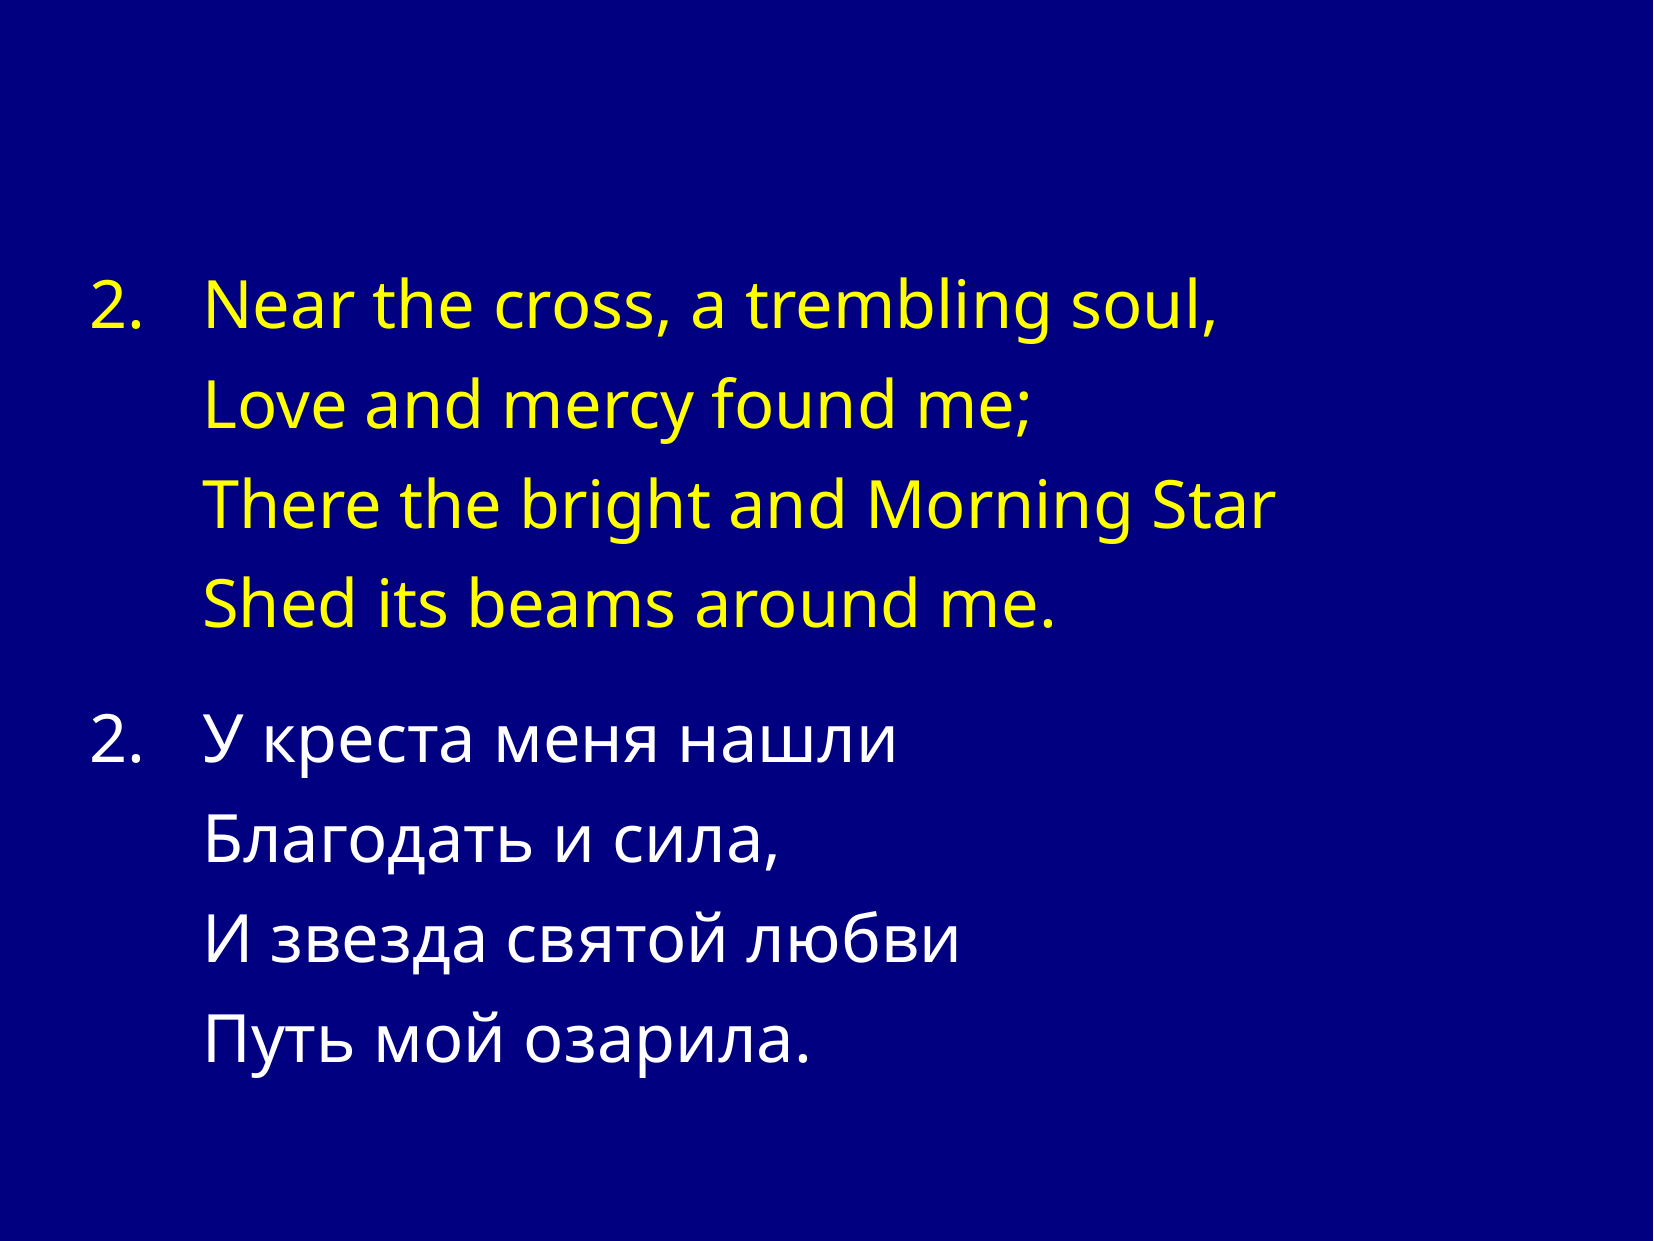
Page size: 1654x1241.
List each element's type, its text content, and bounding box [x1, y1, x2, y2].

text_box 2. У креста меня нашли Благодать и сила, И звезда святой любви Путь мой озарила. [75, 675, 1576, 1163]
text_box 2. Near the cross, a trembling soul, Love and mercy found me; There the bright and Morning Star Shed its beams around me. [75, 150, 1576, 638]
